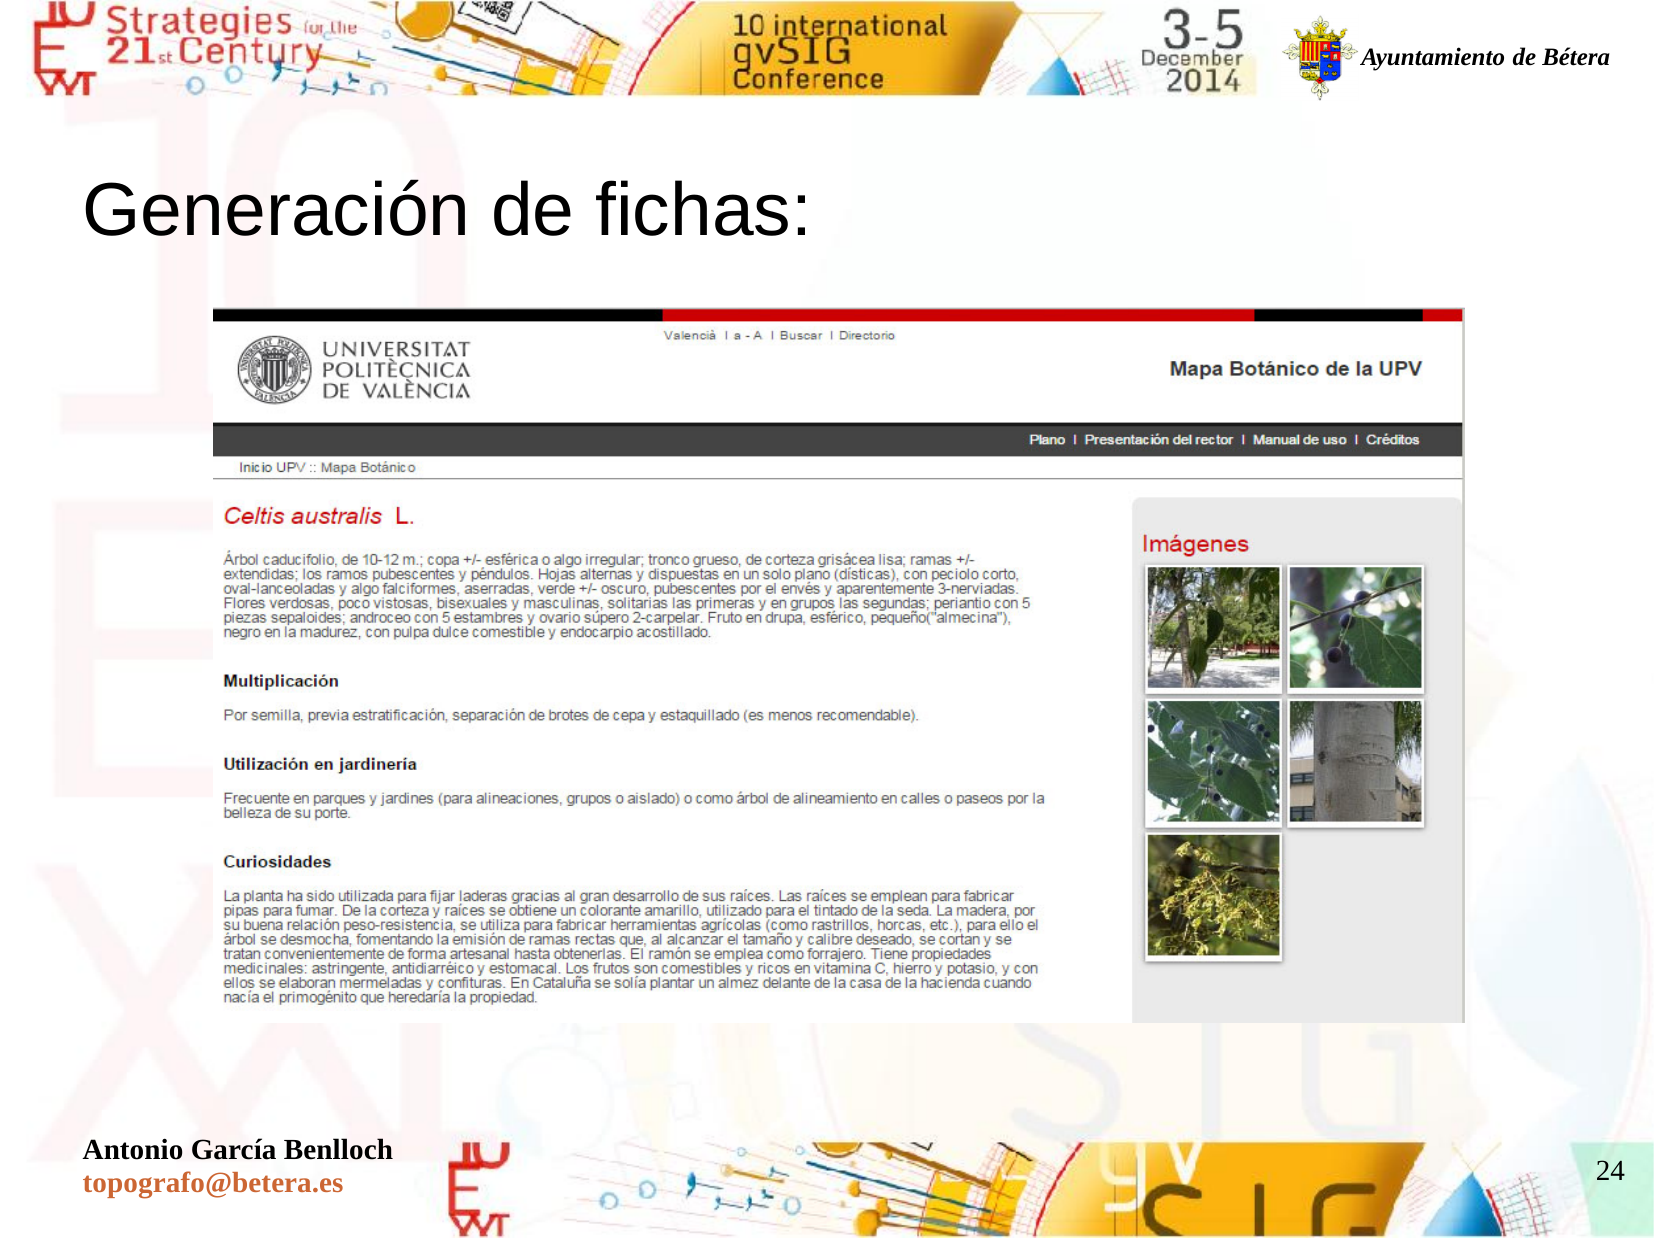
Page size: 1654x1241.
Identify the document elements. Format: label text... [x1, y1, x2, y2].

picture [2, 0, 1654, 1238]
title Captura de datos: [206, 134, 1447, 286]
list Los datos provienen de diversas fuentes: Papel Croquis de campo [222, 150, 1431, 270]
